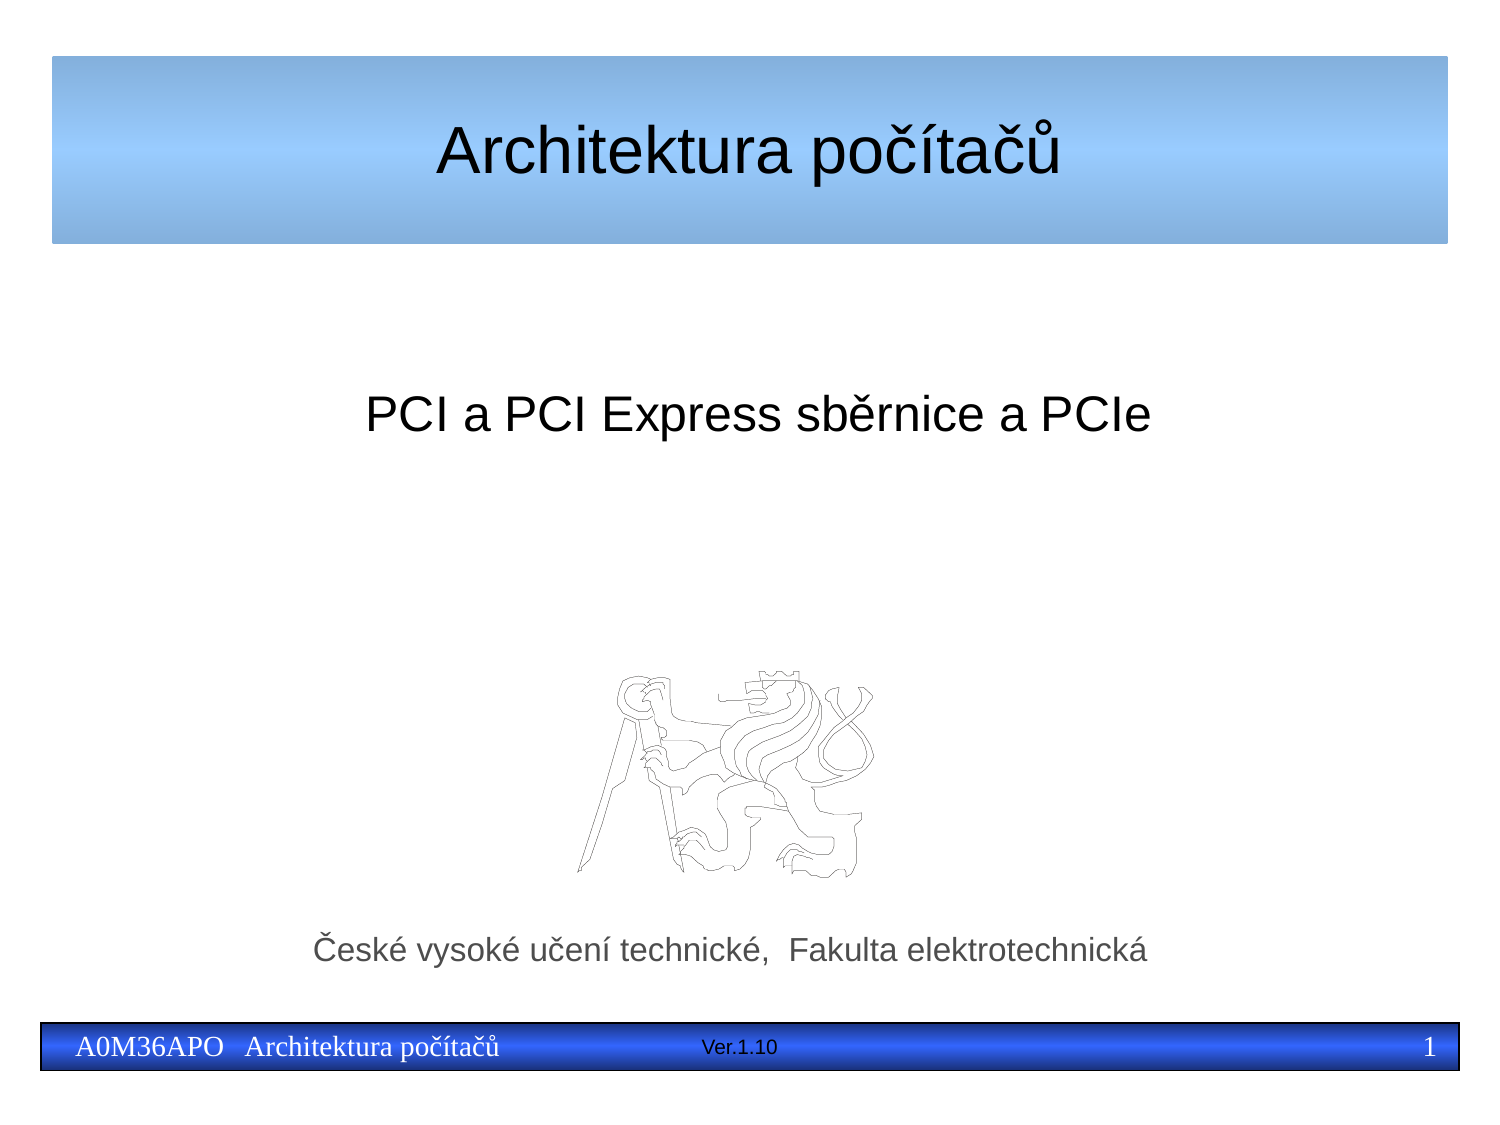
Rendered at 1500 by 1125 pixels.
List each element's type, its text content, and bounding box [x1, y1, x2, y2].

text_box České vysoké učení technické, Fakulta elektrotechnická [298, 920, 1202, 977]
text_box PCI a PCI Express sběrnice‏ a PCIe [53, 374, 1447, 450]
text_box Ver.1.10 [686, 1028, 805, 1065]
title Architektura počítačů [52, 56, 1448, 244]
chart [574, 668, 879, 884]
